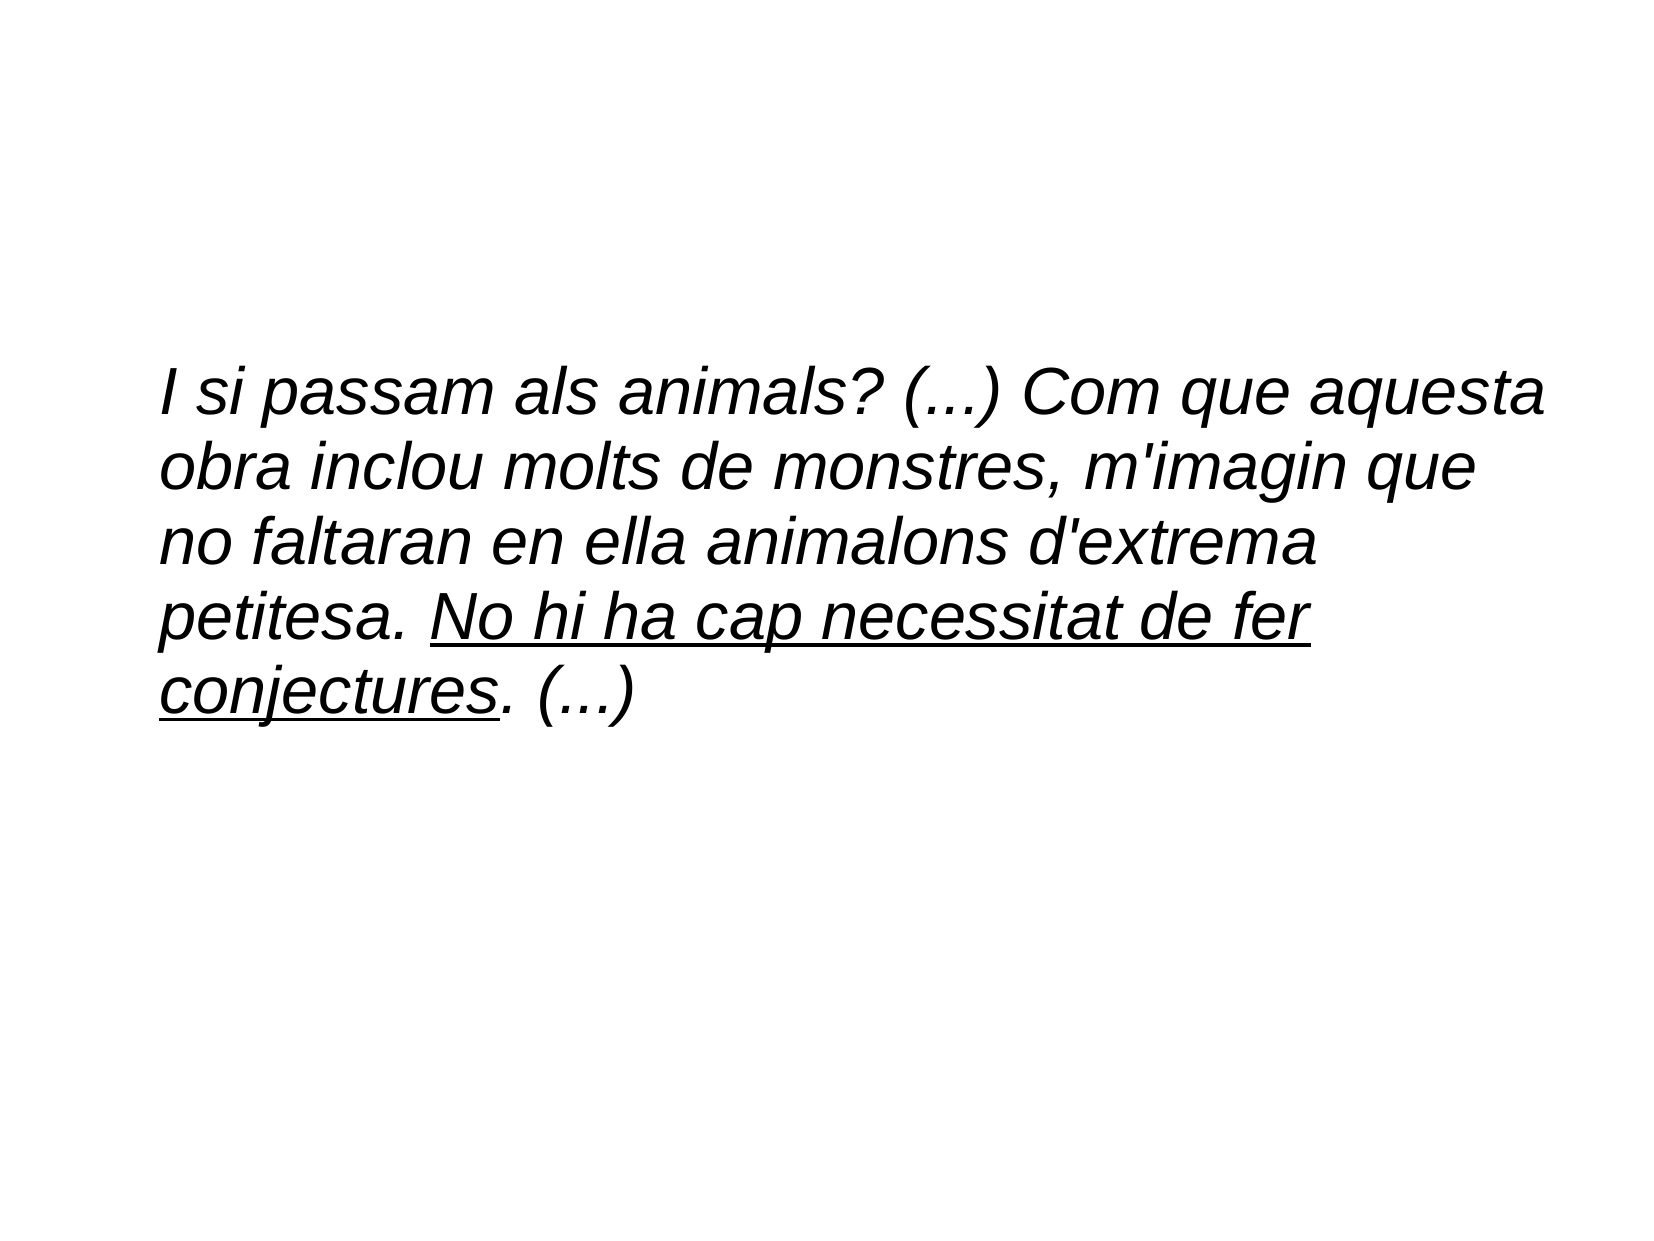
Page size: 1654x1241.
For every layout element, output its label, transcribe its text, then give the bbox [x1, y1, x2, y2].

list I si passam als animals? (...) Com que aquesta obra inclou molts de monstres, m'imagin que no faltaran en ella animalons d'extrema petitesa. No hi ha cap necessitat de fer conjectures. (...) [88, 354, 1572, 798]
